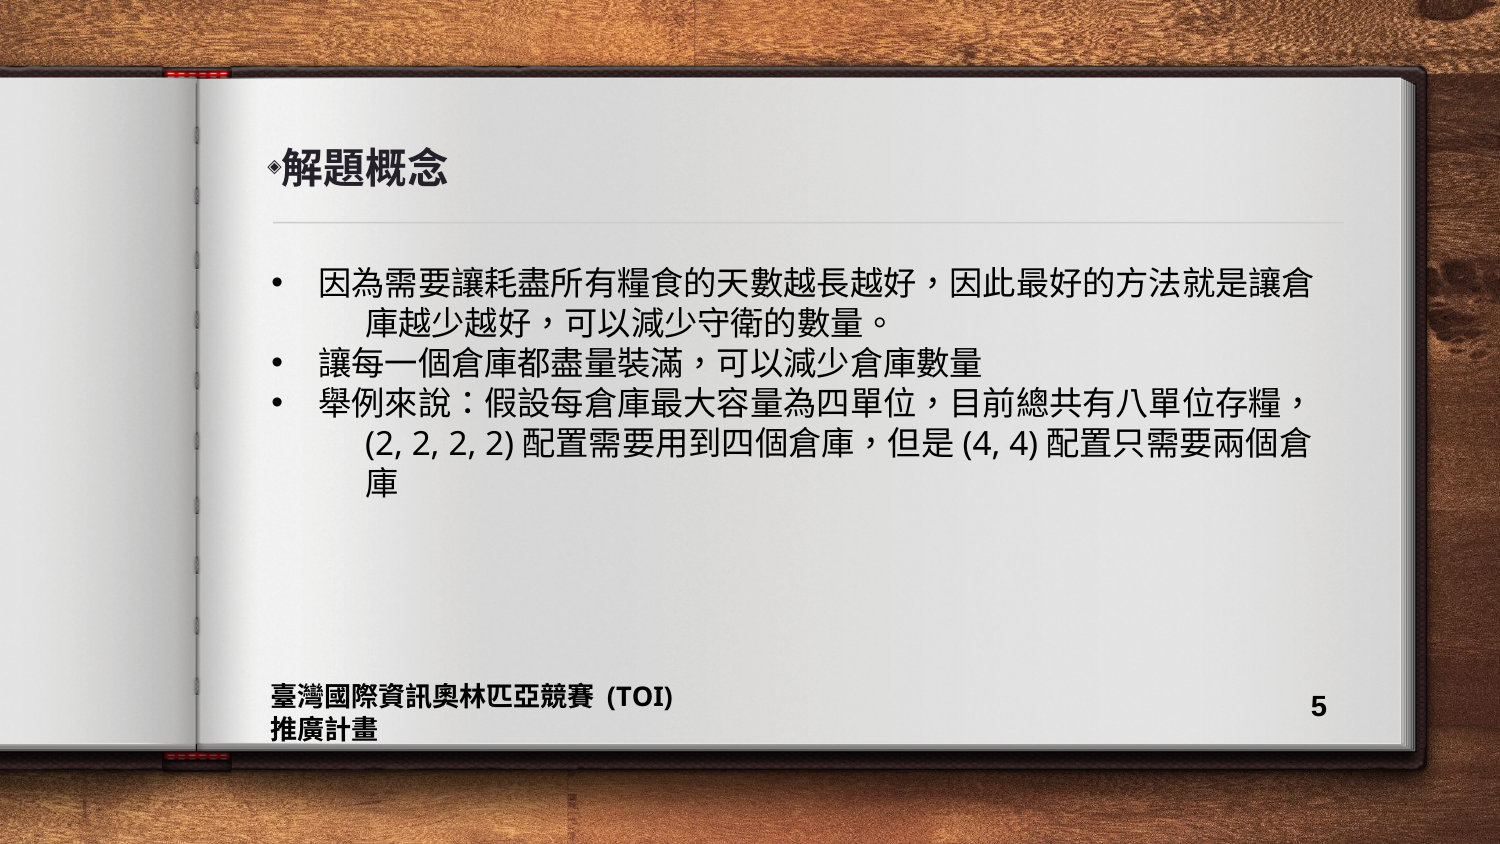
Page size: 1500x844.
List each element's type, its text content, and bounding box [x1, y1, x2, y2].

text_box [1295, 672, 1386, 737]
text_box 因為需要讓耗盡所有糧食的天數越長越好，因此最好的方法就是讓倉庫越少越好，可以減少守衛的數量。 讓每一個倉庫都盡量裝滿，可以減少倉庫數量 舉例來說：假設每倉庫最大容量為四單位，目前總共有八單位存糧，(2, 2, 2, 2)配置需要用到四個倉庫，但是(4, 4)配置只需要兩個倉庫 [256, 255, 1332, 628]
text_box 解題概念 [252, 126, 746, 216]
